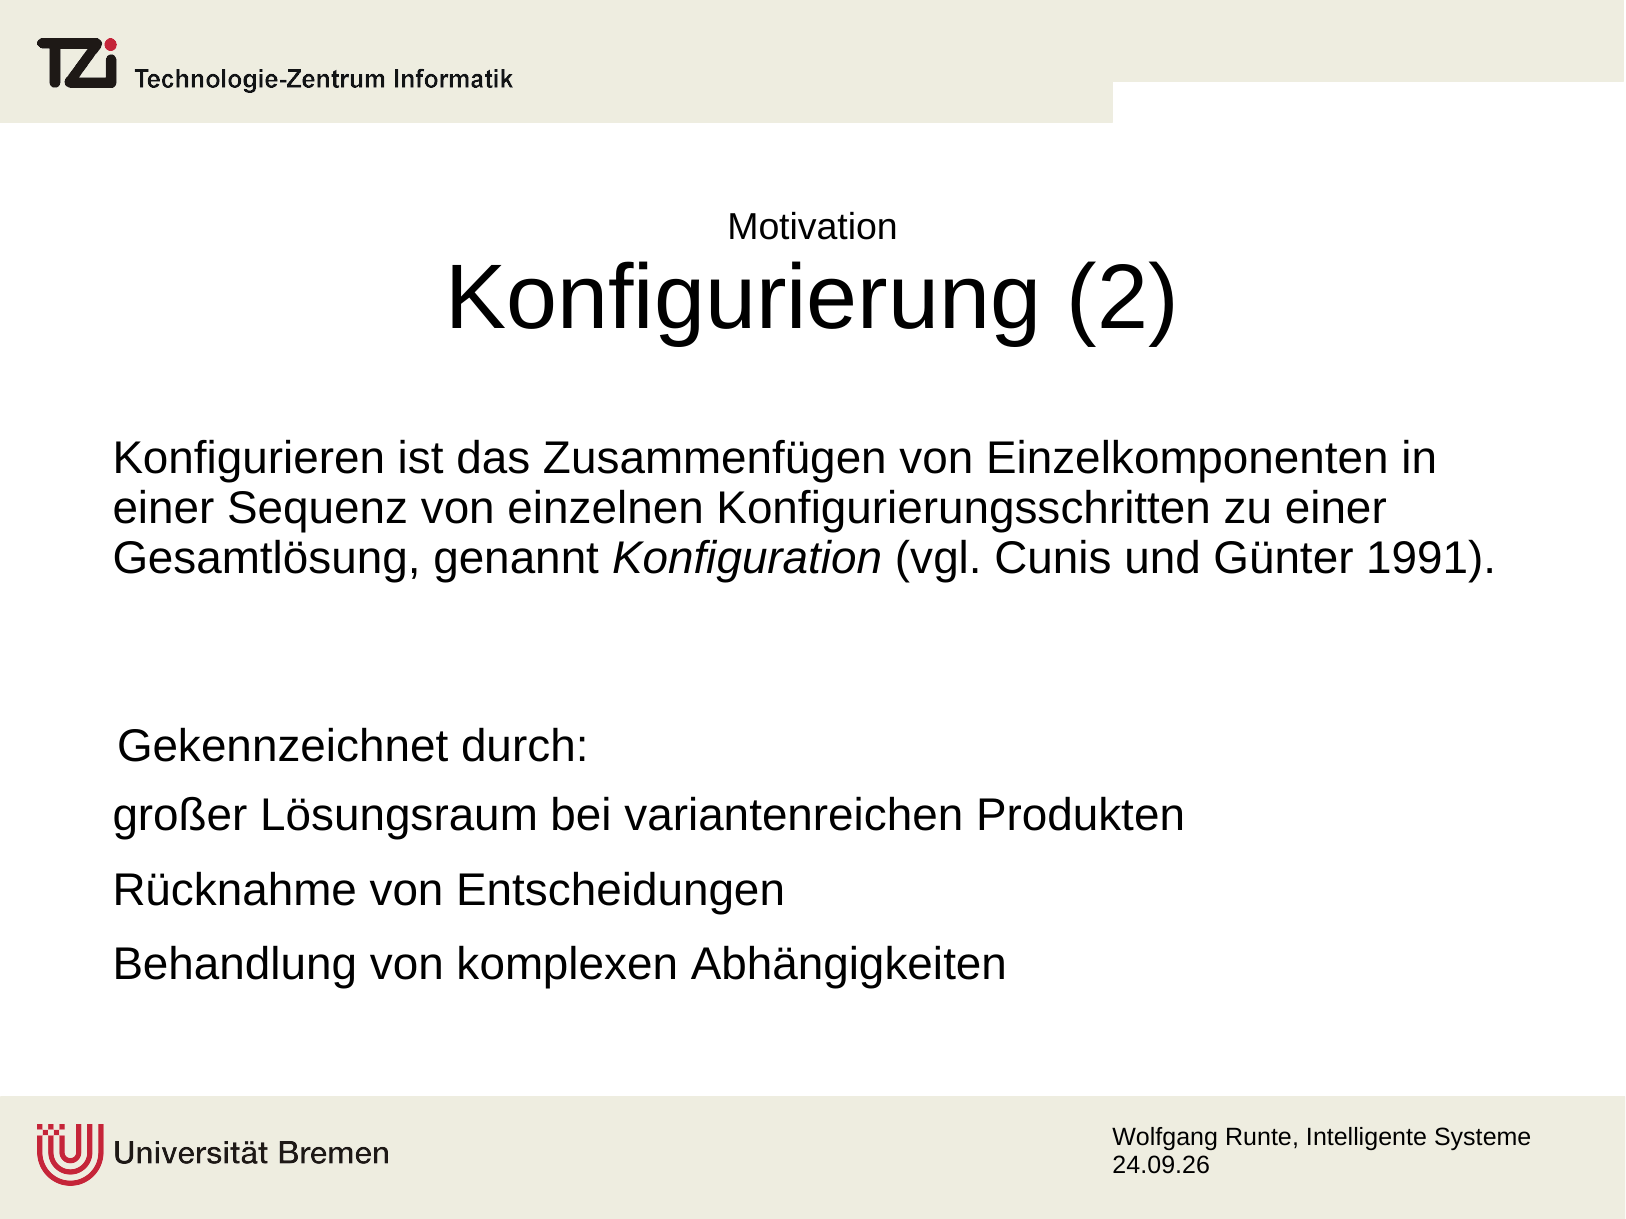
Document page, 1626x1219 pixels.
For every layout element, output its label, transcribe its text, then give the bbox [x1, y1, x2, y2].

title Motivation Konfigurierung (2) [112, 162, 1513, 393]
picture [37, 38, 513, 93]
picture [37, 1124, 388, 1186]
list Konfigurieren ist das Zusammenfügen von Einzelkomponenten in einer Sequenz von einzelnen Konfigurierungsschritten zu einer Gesamtlösung, genannt Konfiguration (vgl. Cunis und Günter 1991). Gekennzeichnet durch: großer Lösungsraum bei variantenreichen Produkten Rücknahme von Entscheidungen Behandlung von komplexen Abhängigkeiten [112, 433, 1513, 1070]
